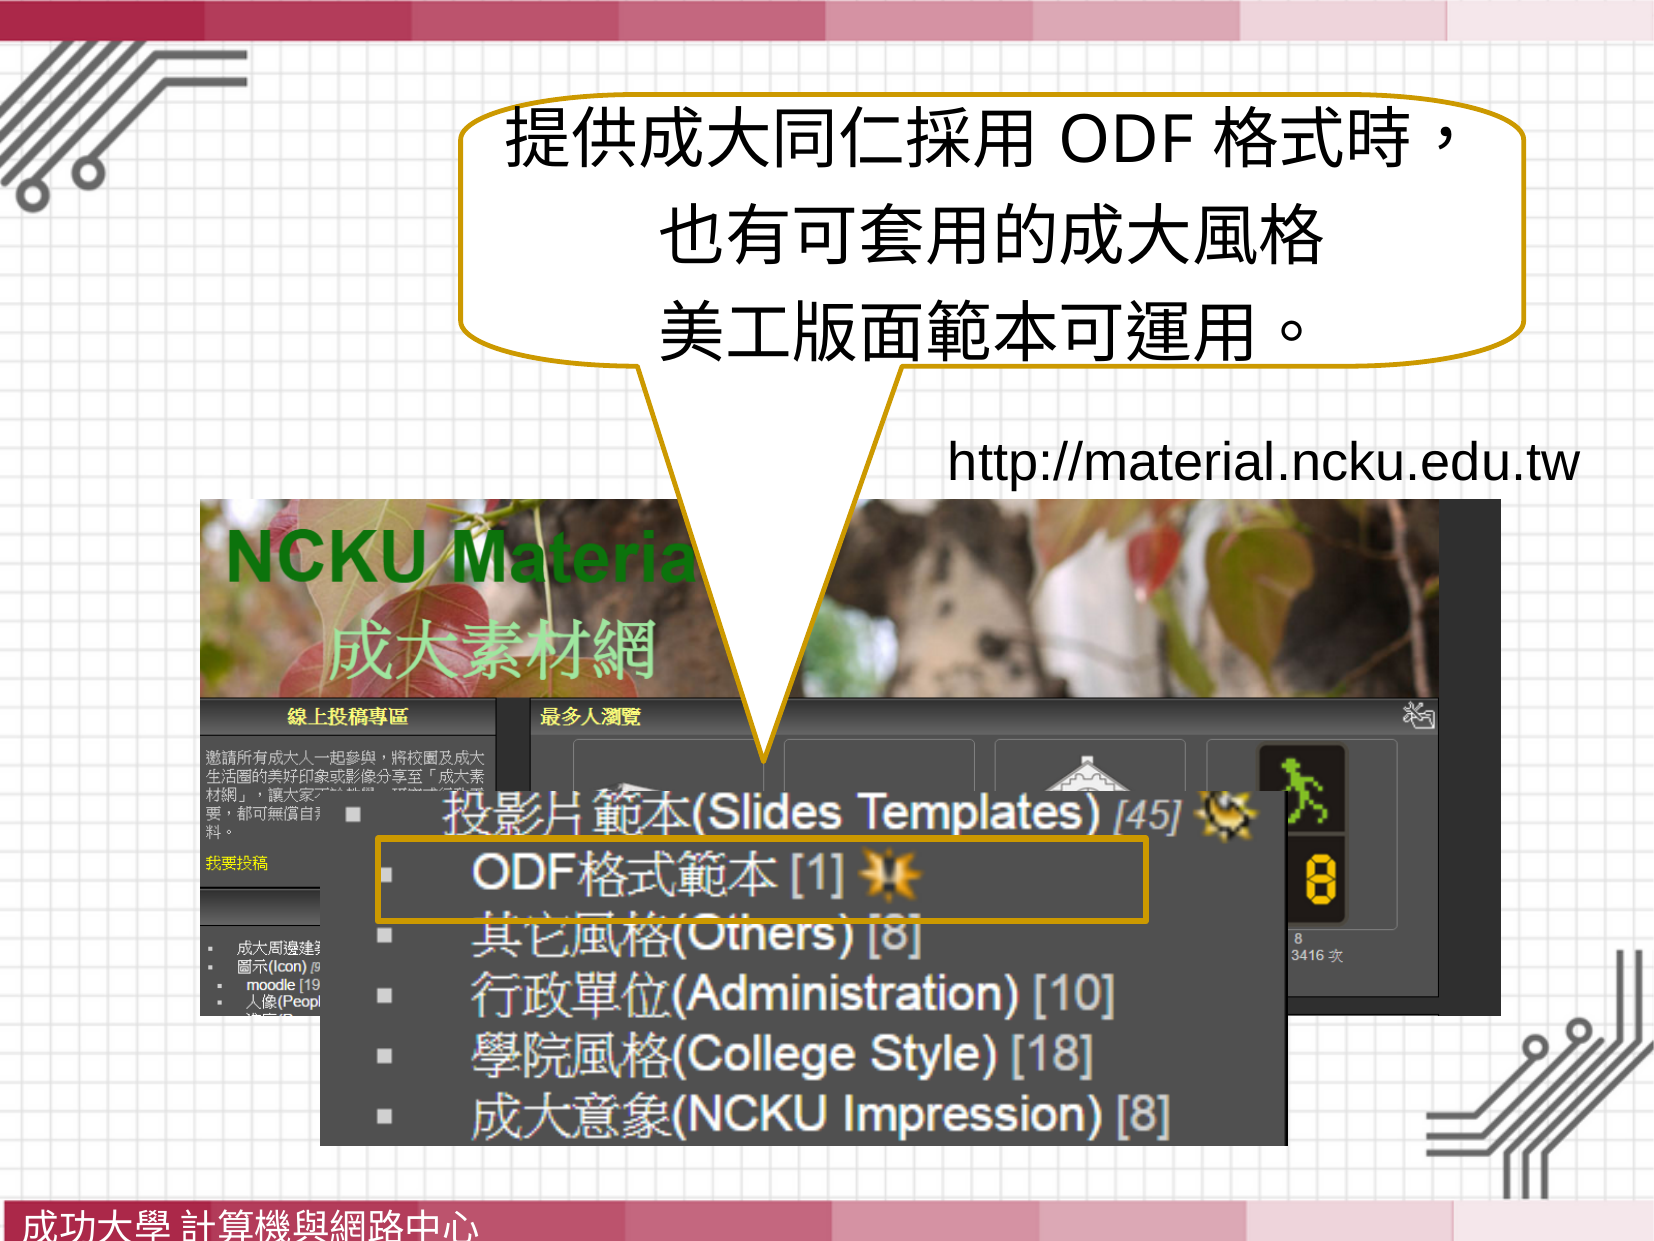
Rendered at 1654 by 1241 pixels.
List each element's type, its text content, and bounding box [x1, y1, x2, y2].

picture [0, 0, 1654, 1241]
text_box 提供成大同仁採用ODF格式時， 也有可套用的成大風格 美工版面範本可運用。 [460, 94, 1524, 762]
text_box 成功大學 計算機與網路中心 [6, 1190, 497, 1241]
text_box http://material.ncku.edu.tw [933, 424, 1630, 500]
